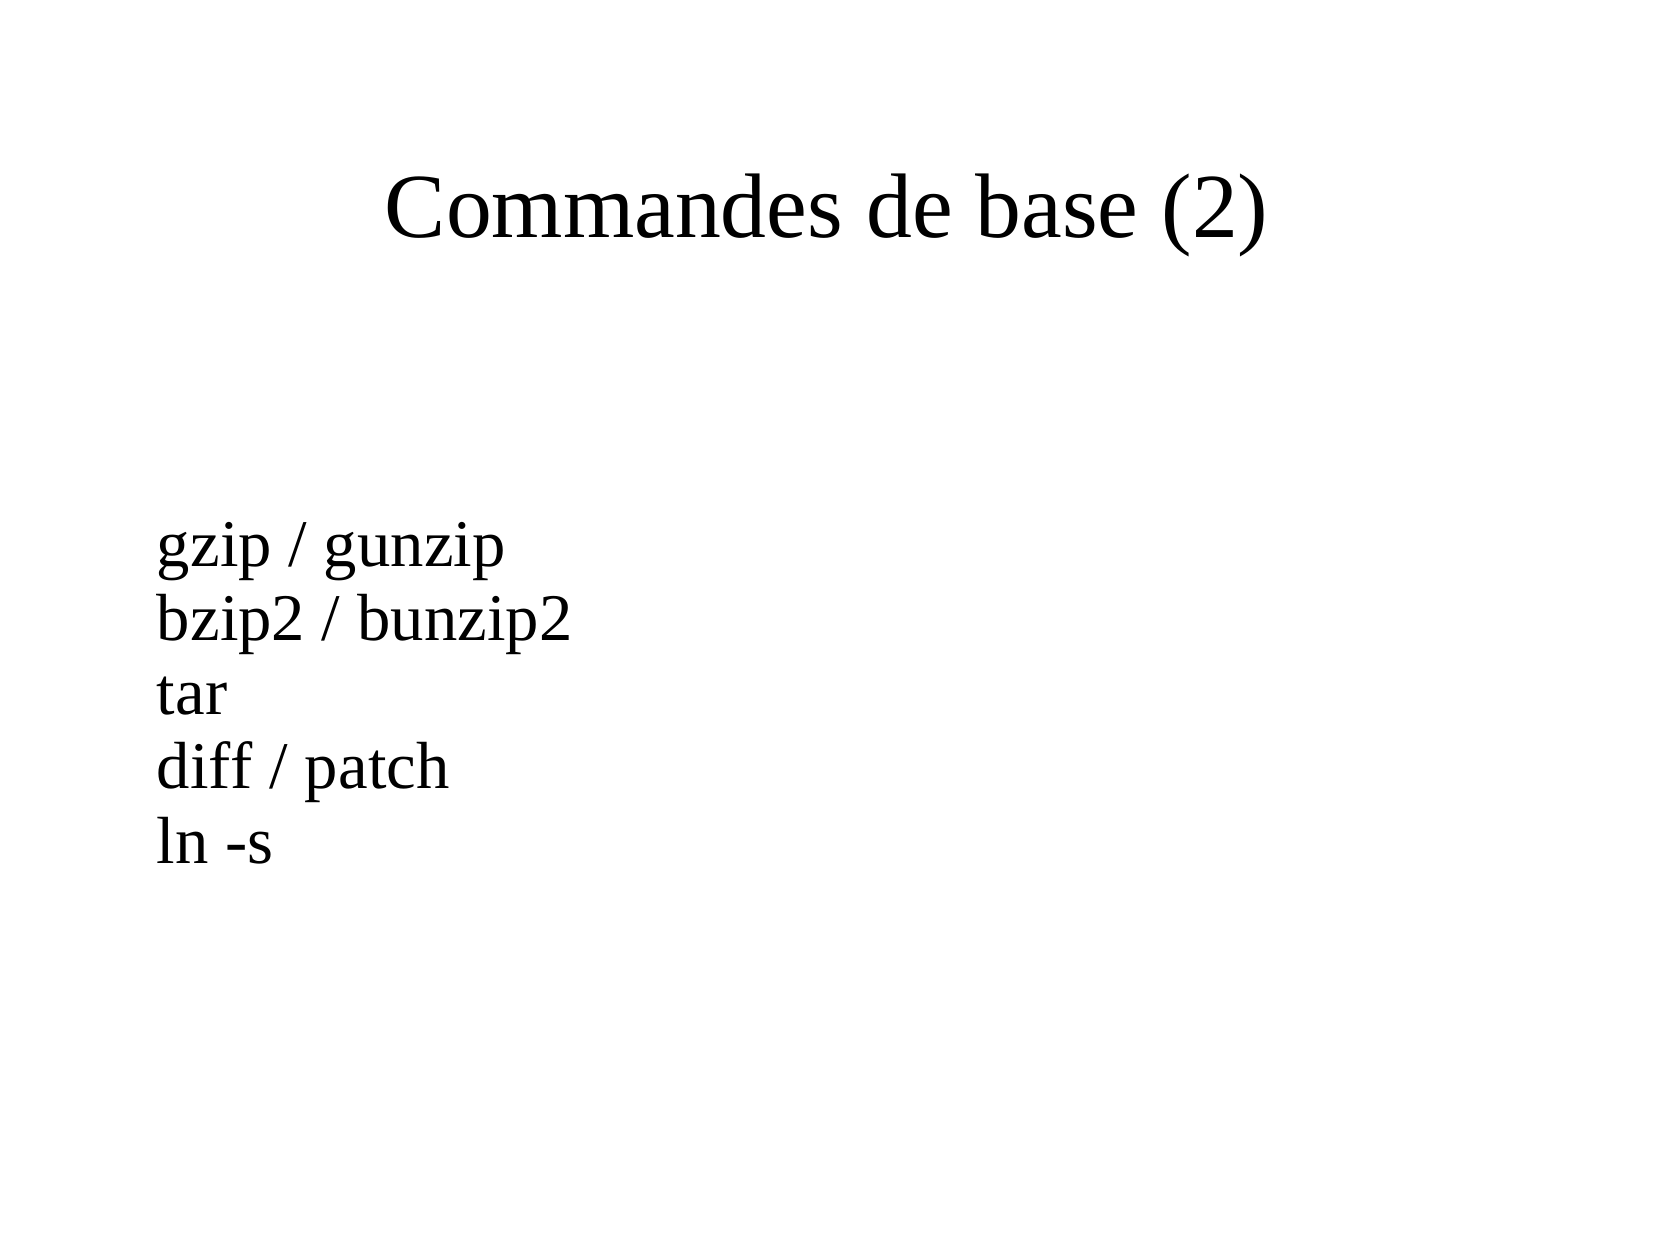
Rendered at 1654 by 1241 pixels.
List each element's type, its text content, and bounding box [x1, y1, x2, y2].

subtitle gzip / gunzip bzip2 / bunzip2 tar diff / patch ln -s [121, 338, 1534, 1121]
title Commandes de base (2) [121, 102, 1534, 311]
